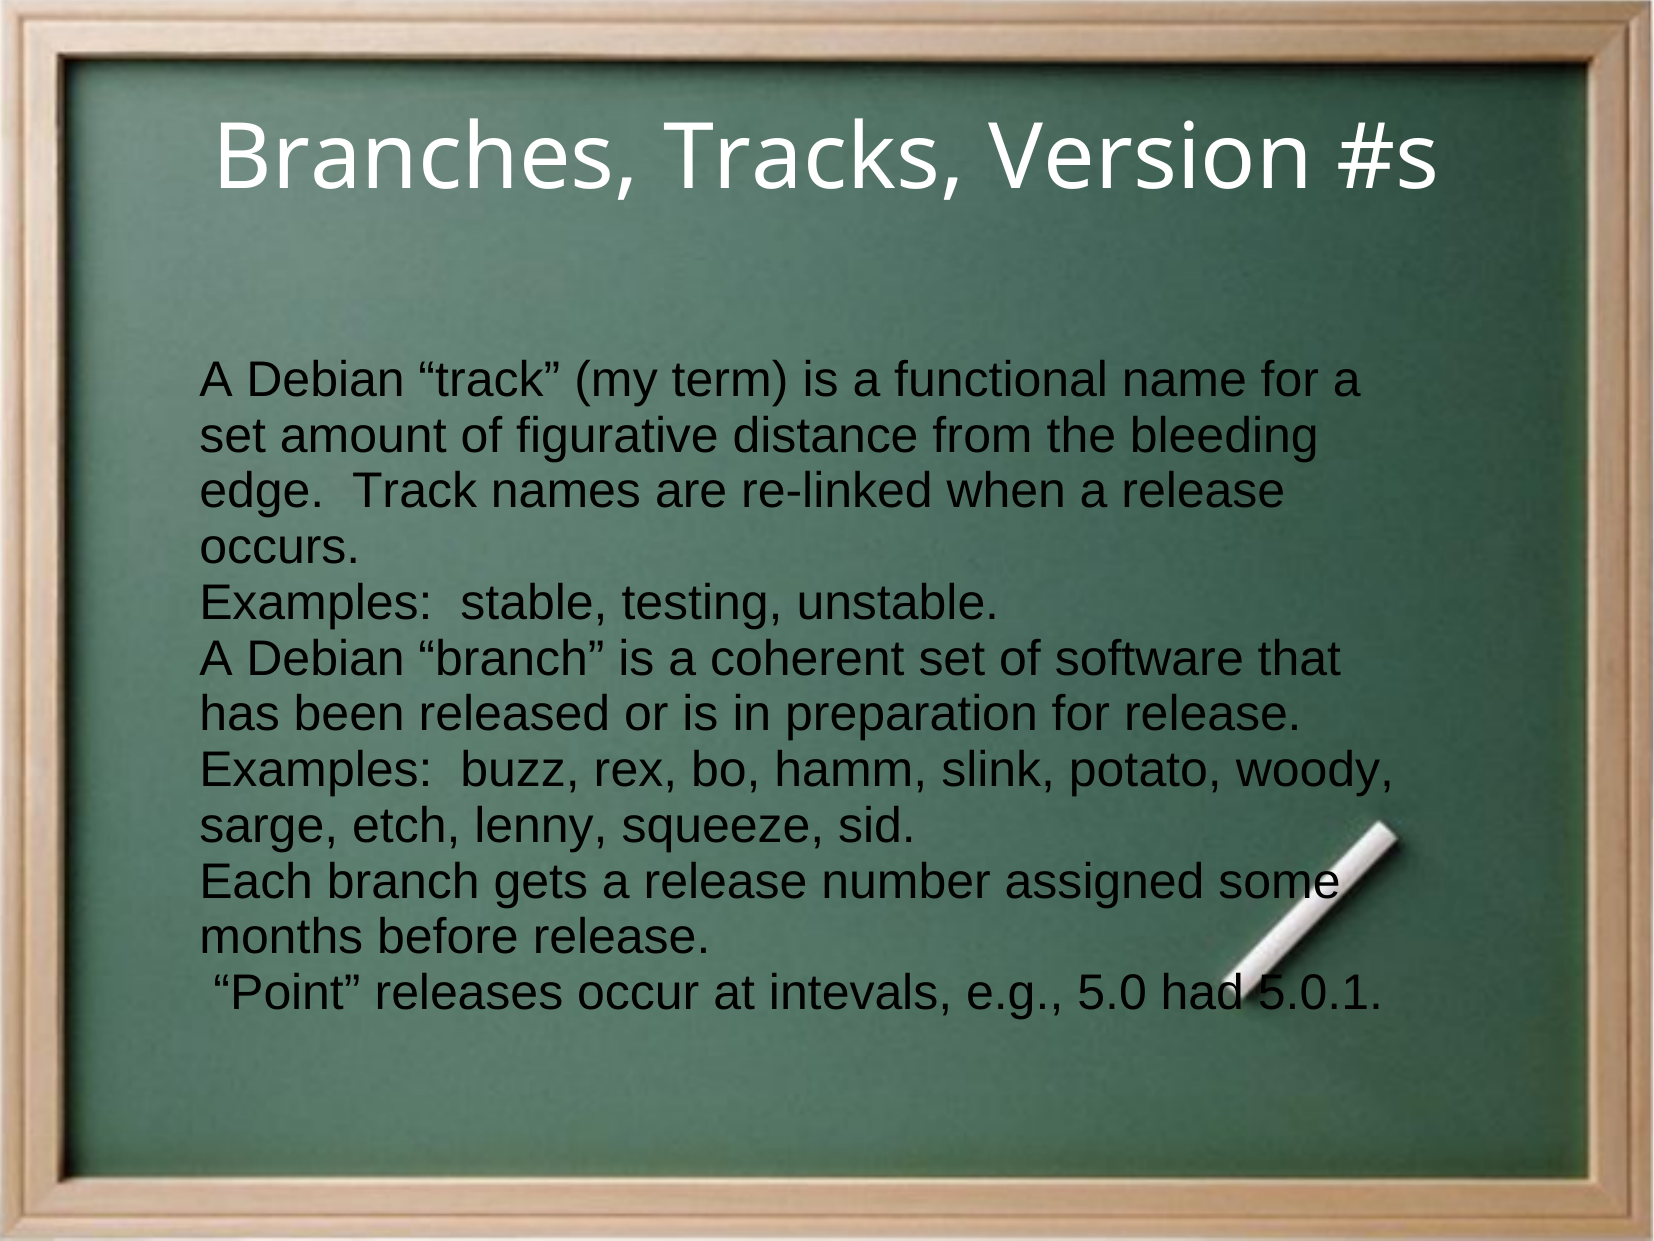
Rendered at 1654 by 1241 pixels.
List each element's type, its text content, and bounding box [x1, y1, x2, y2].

subtitle A Debian “track” (my term) is a functional name for a set amount of figurative distance from the bleeding edge. Track names are re-linked when a release occurs. Examples: stable, testing, unstable. A Debian “branch” is a coherent set of software that has been released or is in preparation for release. Examples: buzz, rex, bo, hamm, slink, potato, woody, sarge, etch, lenny, squeeze, sid. Each branch gets a release number assigned some months before release. “Point” releases occur at intevals, e.g., 5.0 had 5.0.1. [199, 283, 1426, 1088]
title Branches, Tracks, Version #s [82, 56, 1571, 250]
picture [0, 0, 1654, 1241]
